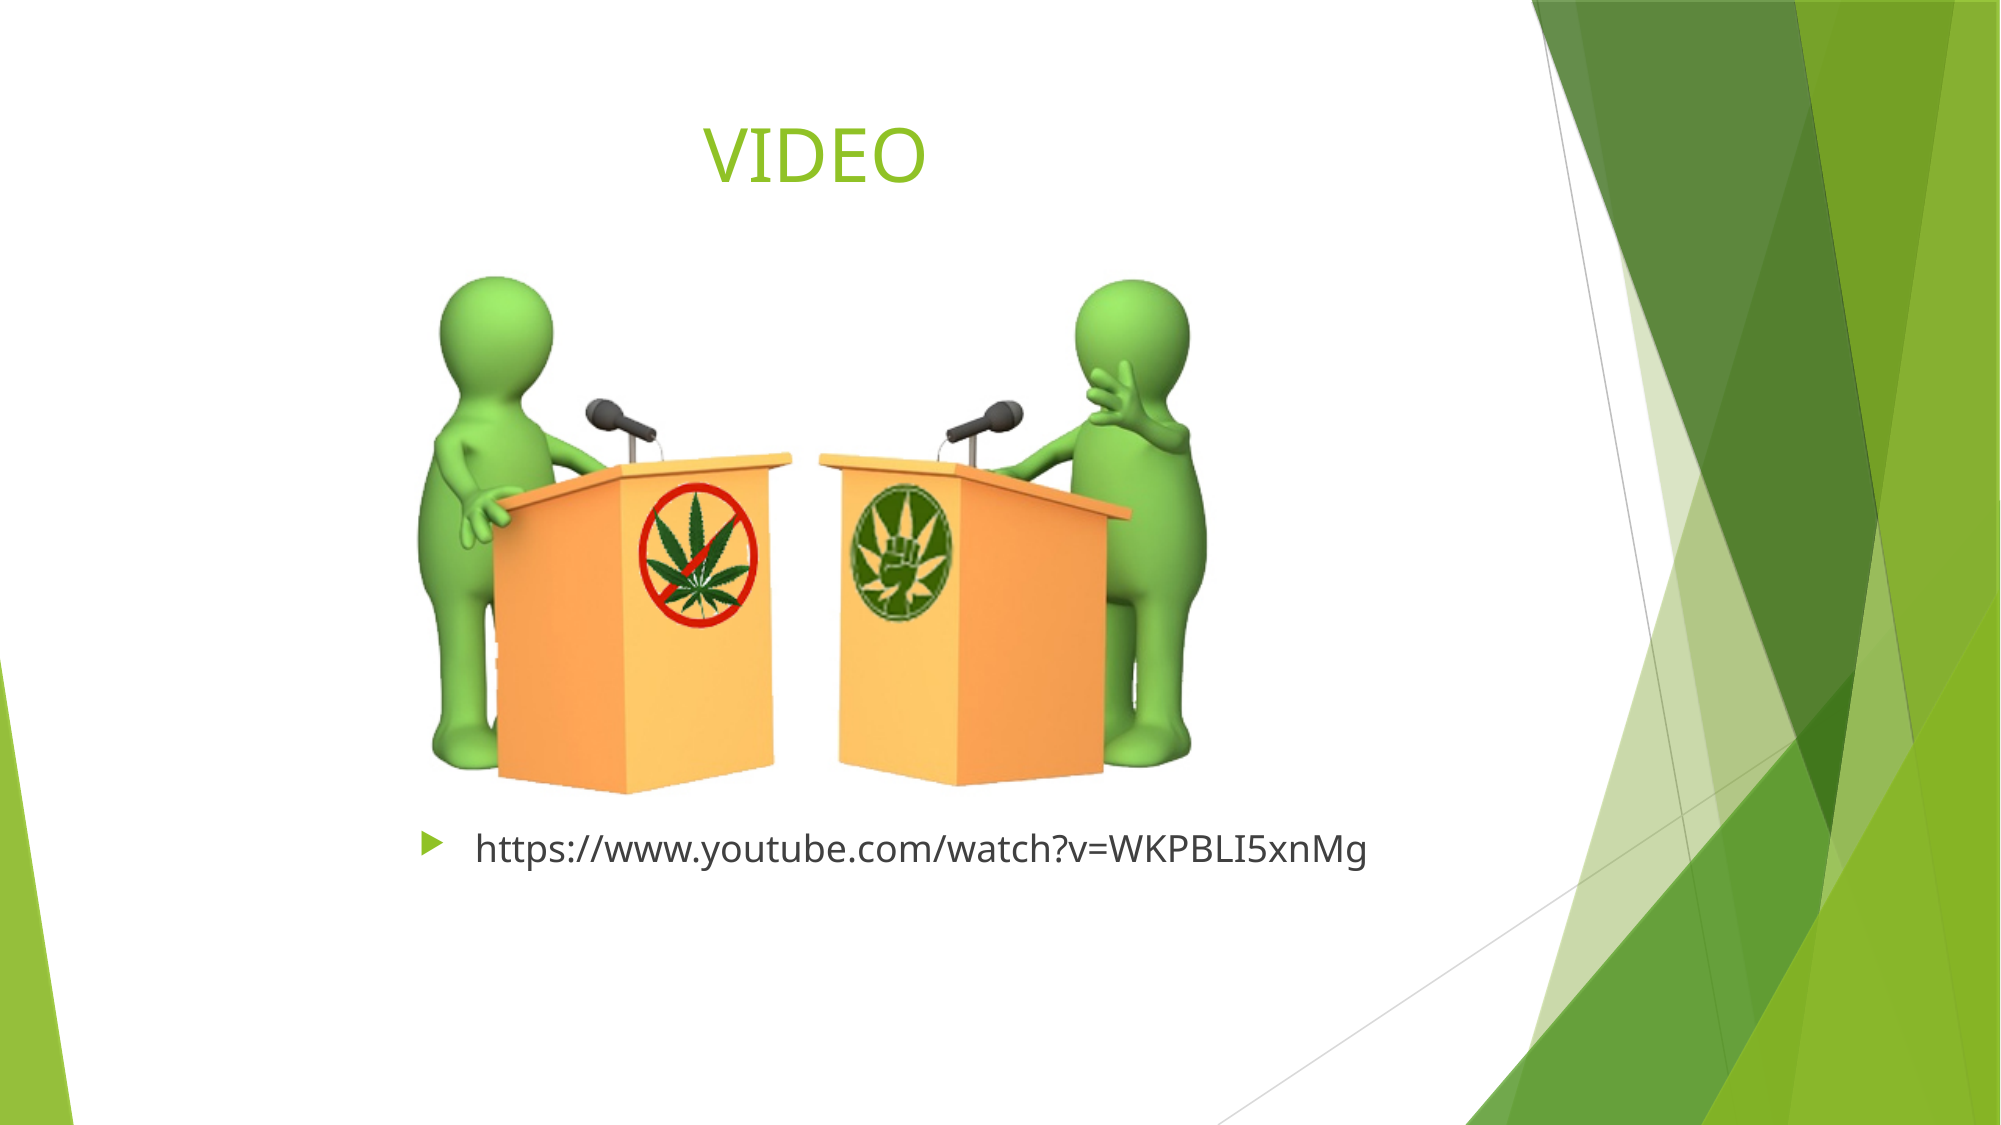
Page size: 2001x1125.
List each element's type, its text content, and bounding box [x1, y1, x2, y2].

title VIDEO [111, 99, 1522, 317]
picture [403, 258, 1229, 818]
list https://www.youtube.com/watch?v=WKPBLI5xnMg [403, 817, 1480, 954]
